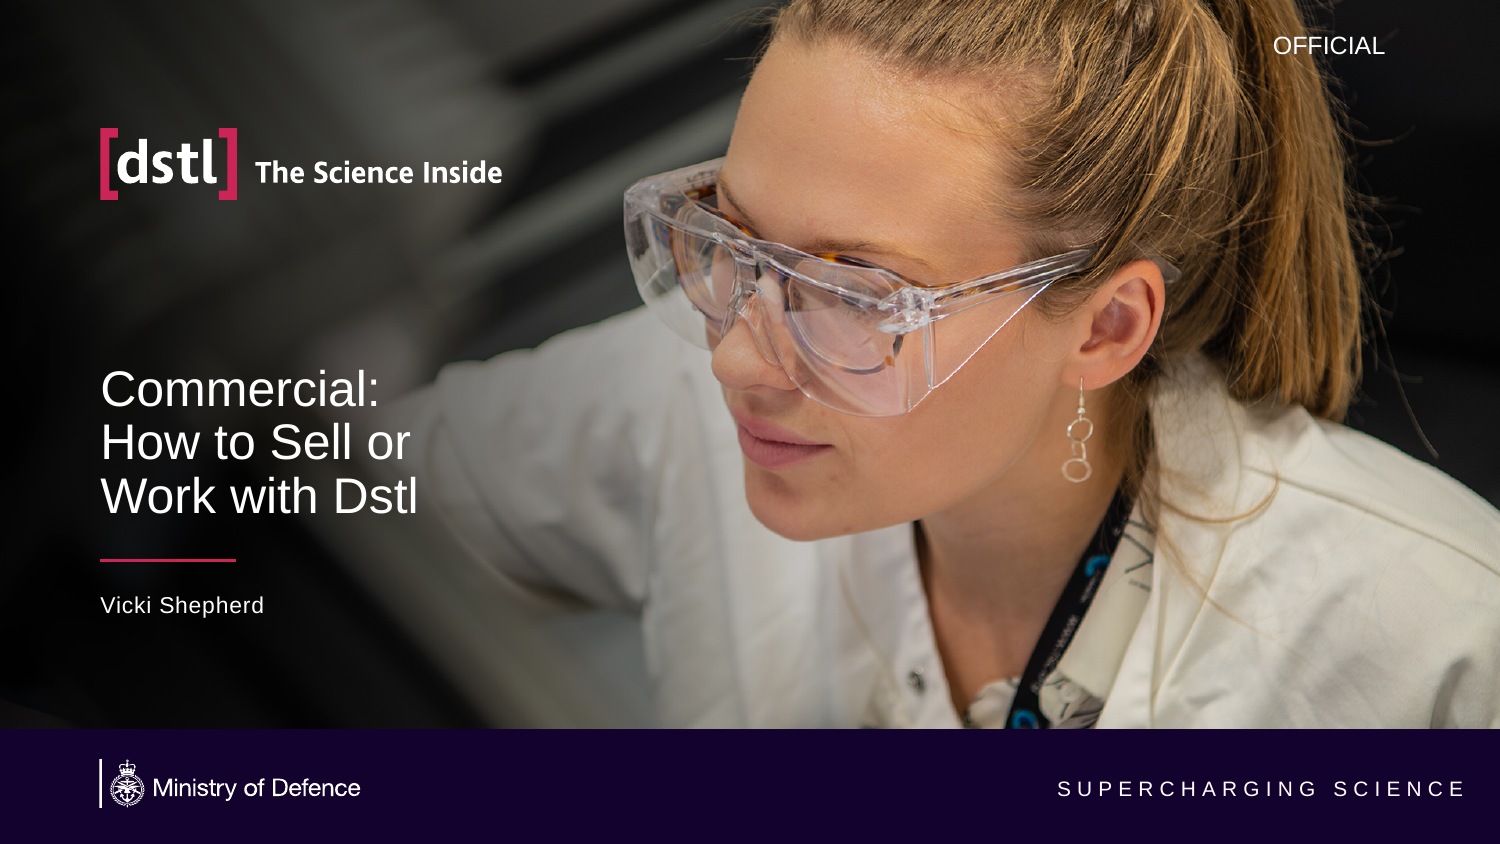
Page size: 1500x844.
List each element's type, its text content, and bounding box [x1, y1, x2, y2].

text_box Commercial: How to Sell or Work with Dstl [100, 362, 550, 520]
text_box Vicki Shepherd [100, 585, 427, 636]
text_box [0, 729, 1500, 844]
picture [99, 759, 361, 808]
text_box SUPERCHARGING SCIENCE [1057, 775, 1464, 800]
picture [0, 0, 1500, 729]
text_box OFFICIAL [1257, 21, 1464, 67]
